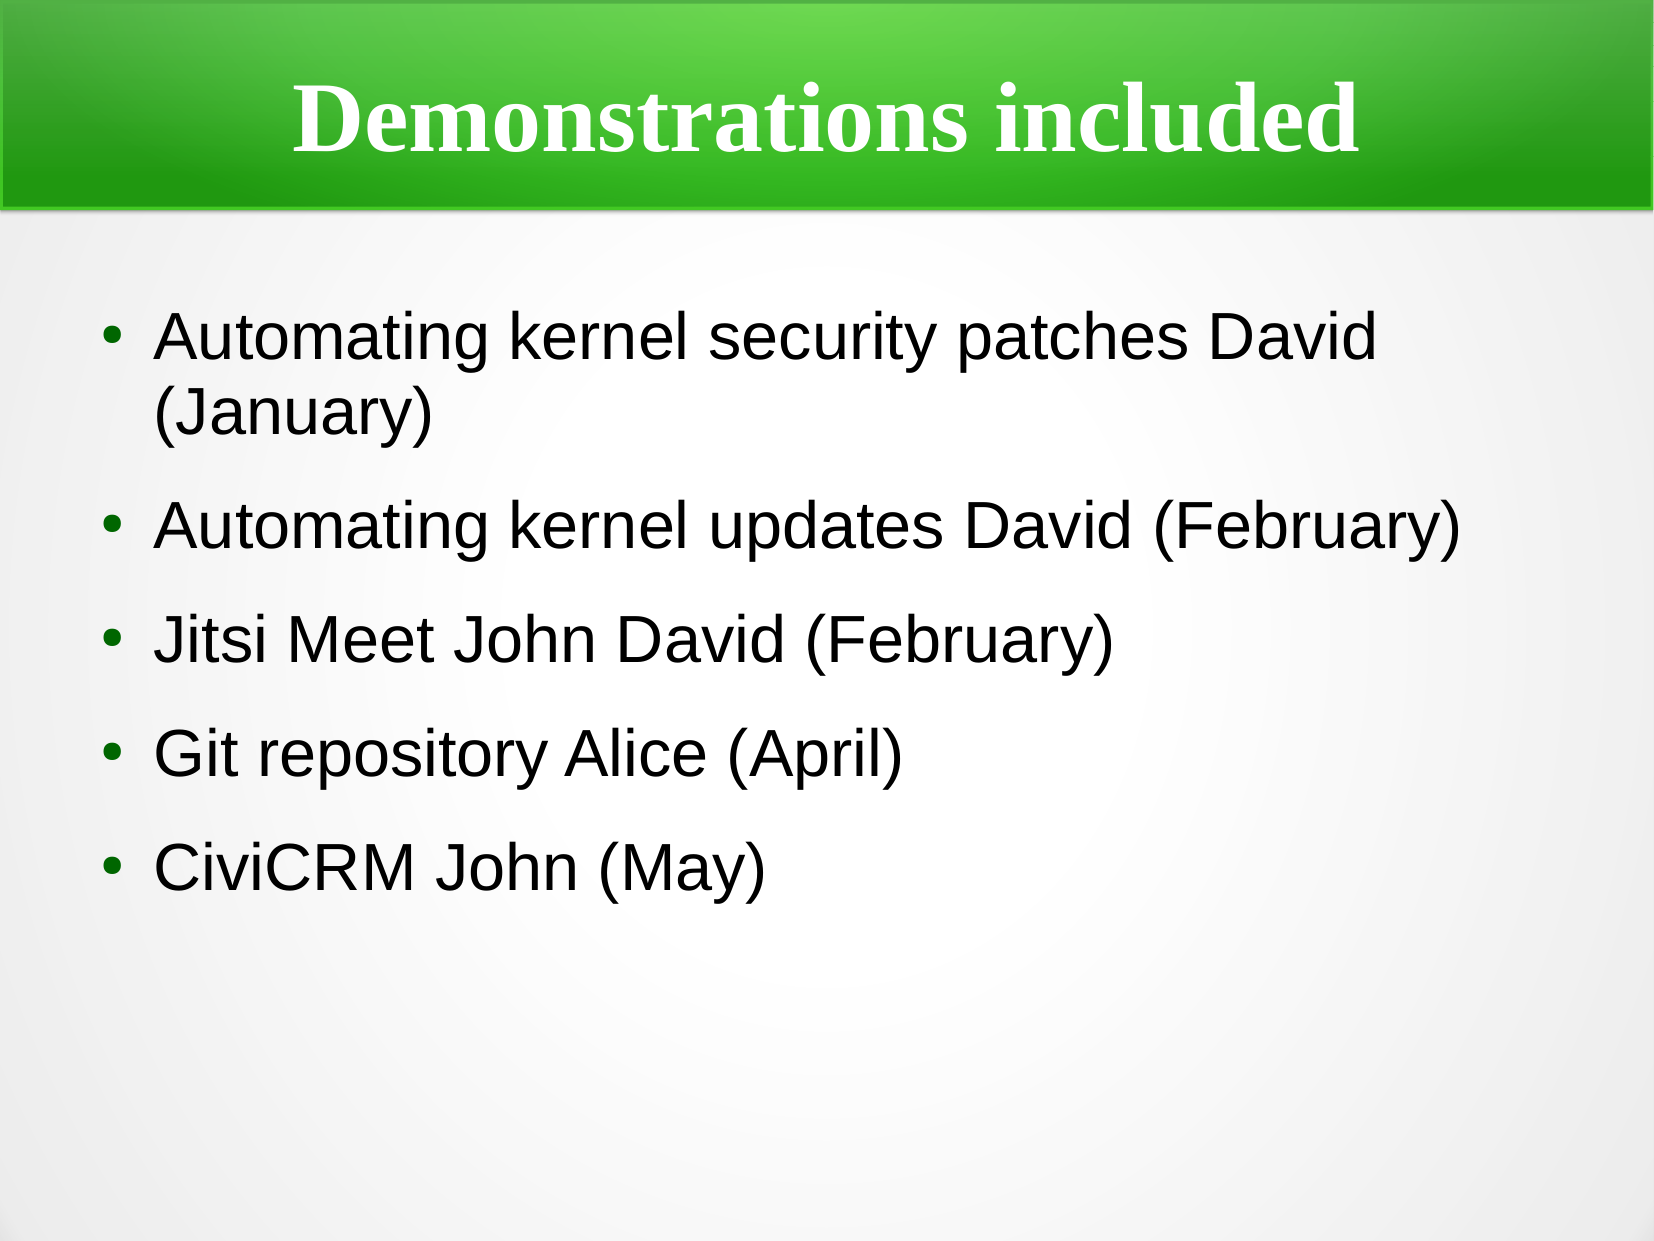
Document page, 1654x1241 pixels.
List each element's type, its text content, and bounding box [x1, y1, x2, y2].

list Automating kernel security patches David (January) Automating kernel updates David (February) Jitsi Meet John David (February) Git repository Alice (April) CiviCRM John (May) [82, 299, 1571, 1019]
title Demonstrations included [82, 45, 1571, 192]
